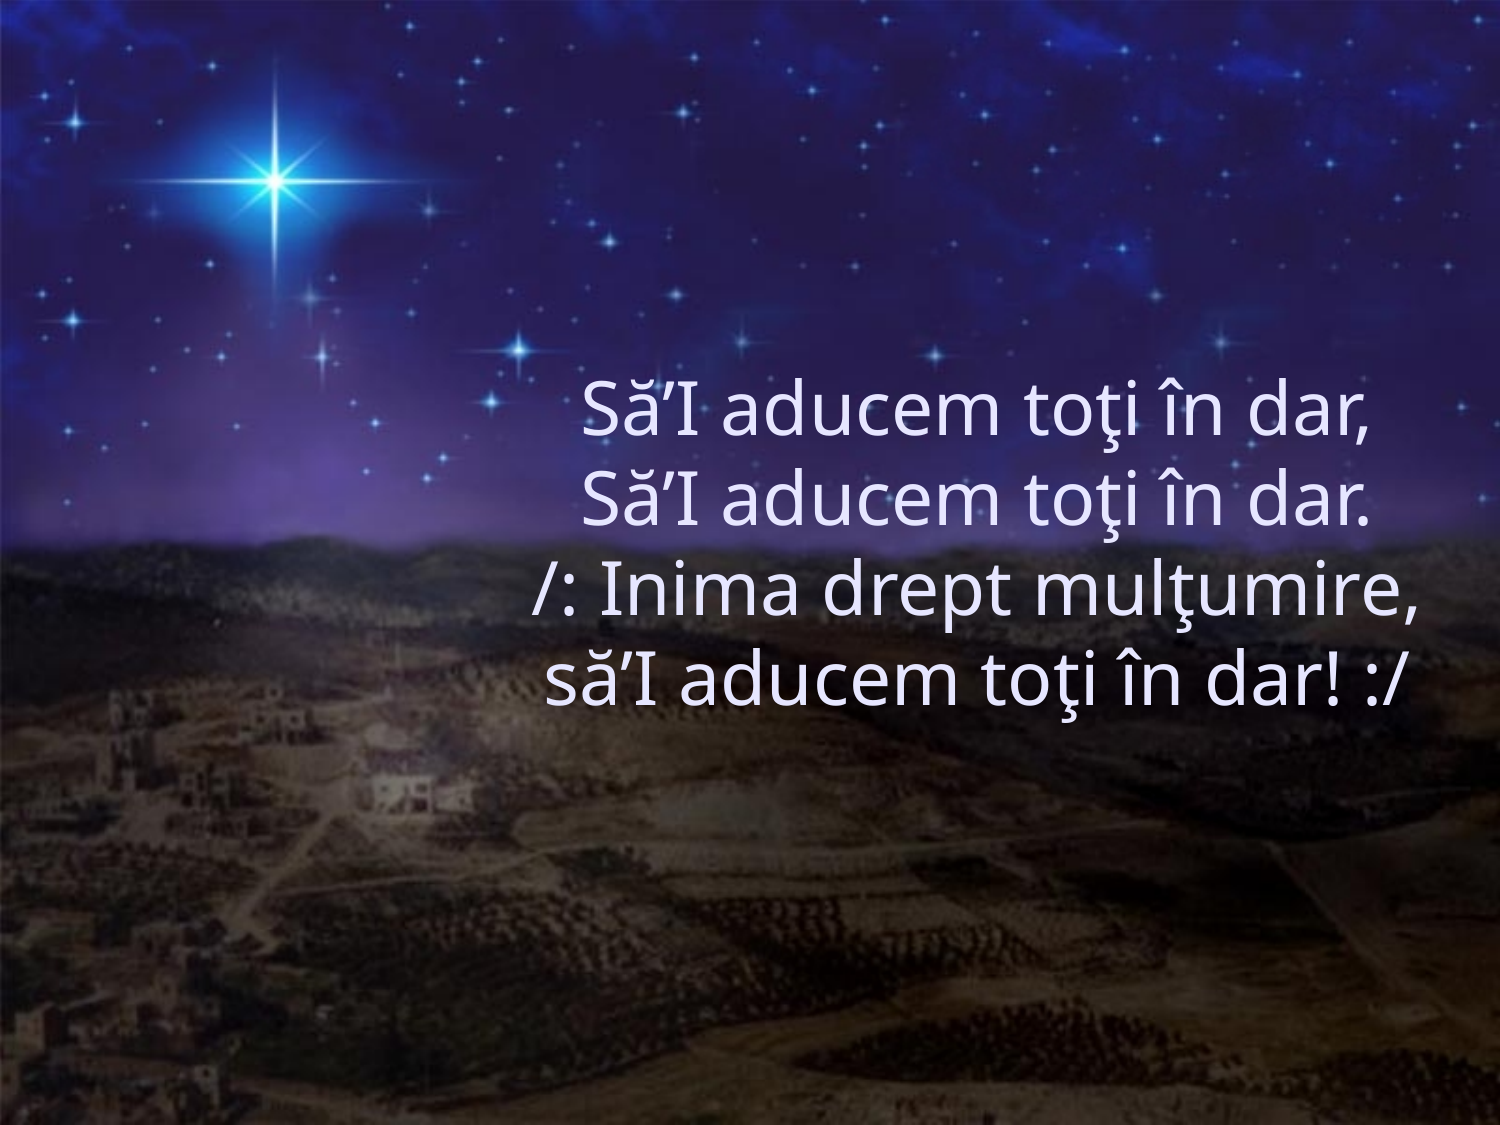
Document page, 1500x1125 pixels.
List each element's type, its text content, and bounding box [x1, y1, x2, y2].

picture [0, 0, 1500, 1125]
title Să’I aducem toţi în dar, Să’I aducem toţi în dar. /: Inima drept mulţumire, să’I aducem toţi în dar! :/ [448, 289, 1500, 792]
